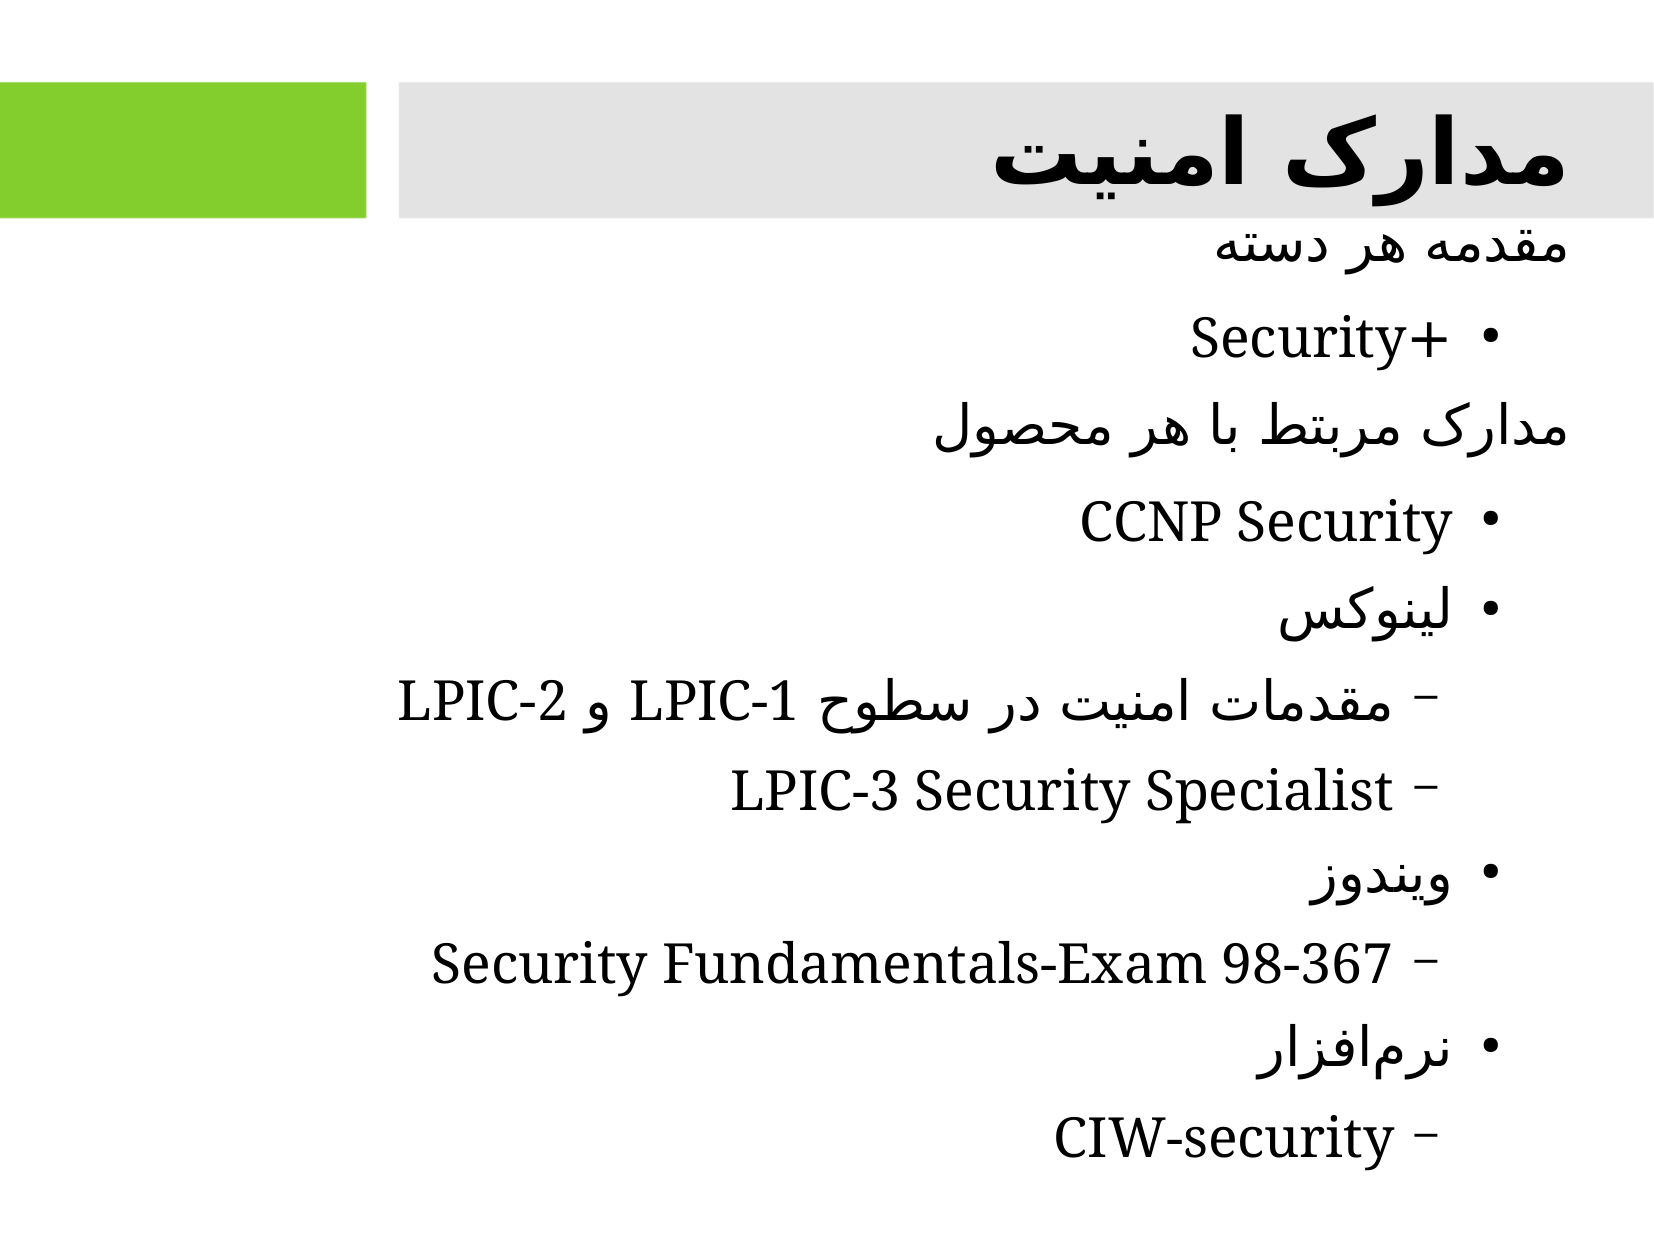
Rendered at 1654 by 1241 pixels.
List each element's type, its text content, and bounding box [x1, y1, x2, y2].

picture [0, 0, 1654, 1241]
list مقدمه هر دسته +Security مدارک مربتط با هر محصول CCNP Security لینوکس مقدمات امنیت در سطوح LPIC-1 و LPIC-2 LPIC-3 Security Specialist ویندوز Security Fundamentals-Exam 98-367 نرم‌افزار CIW-security [82, 210, 1571, 1182]
title مدارک امنیت [82, 49, 1571, 210]
